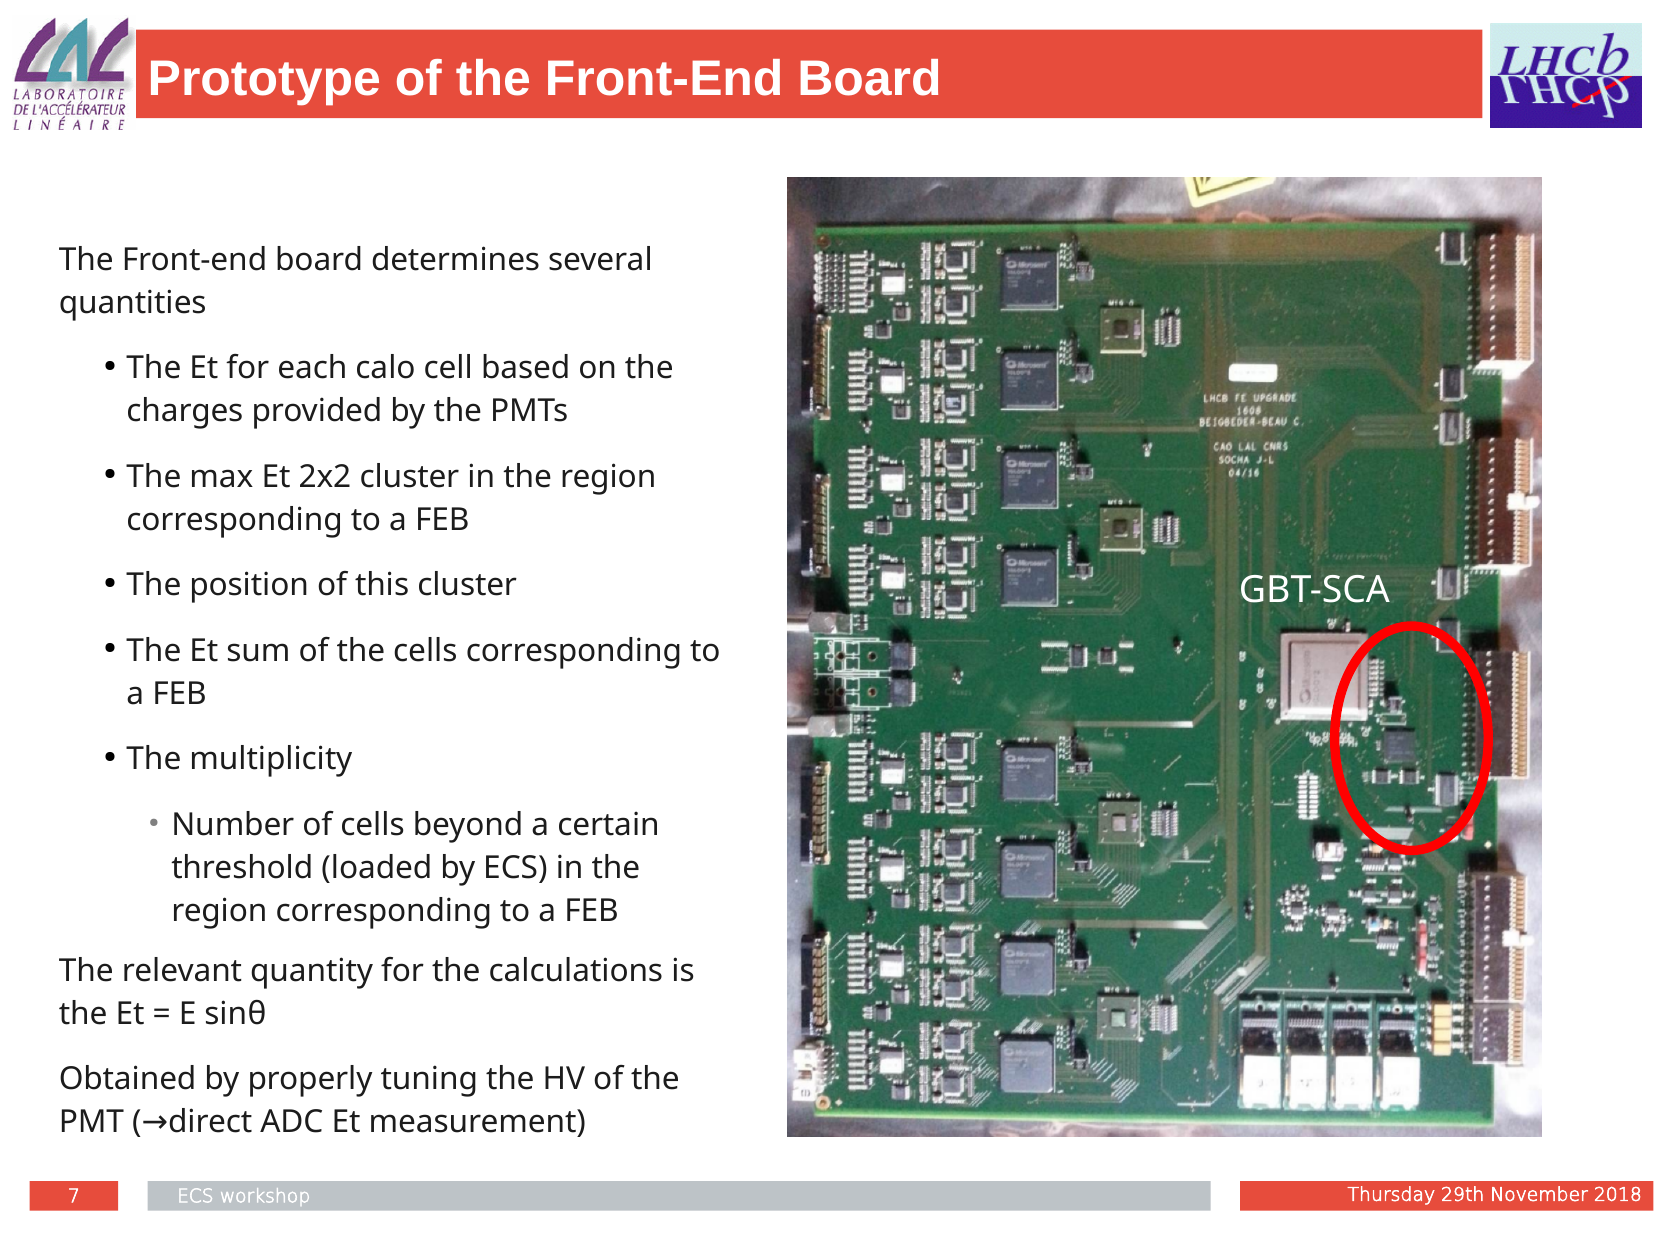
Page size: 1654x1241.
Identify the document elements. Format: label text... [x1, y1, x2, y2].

text_box GBT-SCA [1224, 555, 1418, 614]
picture [12, 15, 136, 130]
list The Front-end board determines several quantities The Et for each calo cell based on the charges provided by the PMTs The max Et 2x2 cluster in the region corresponding to a FEB The position of this cluster The Et sum of the cells corresponding to a FEB The multiplicity Number of cells beyond a certain threshold (loaded by ECS) in the region corresponding to a FEB The relevant quantity for the calculations is the Et = E sinθ Obtained by properly tuning the HV of the PMT (→direct ADC Et measurement) [59, 236, 745, 1146]
picture [1490, 23, 1642, 128]
picture [787, 177, 1542, 1137]
title Prototype of the Front-End Board [147, 29, 1483, 107]
